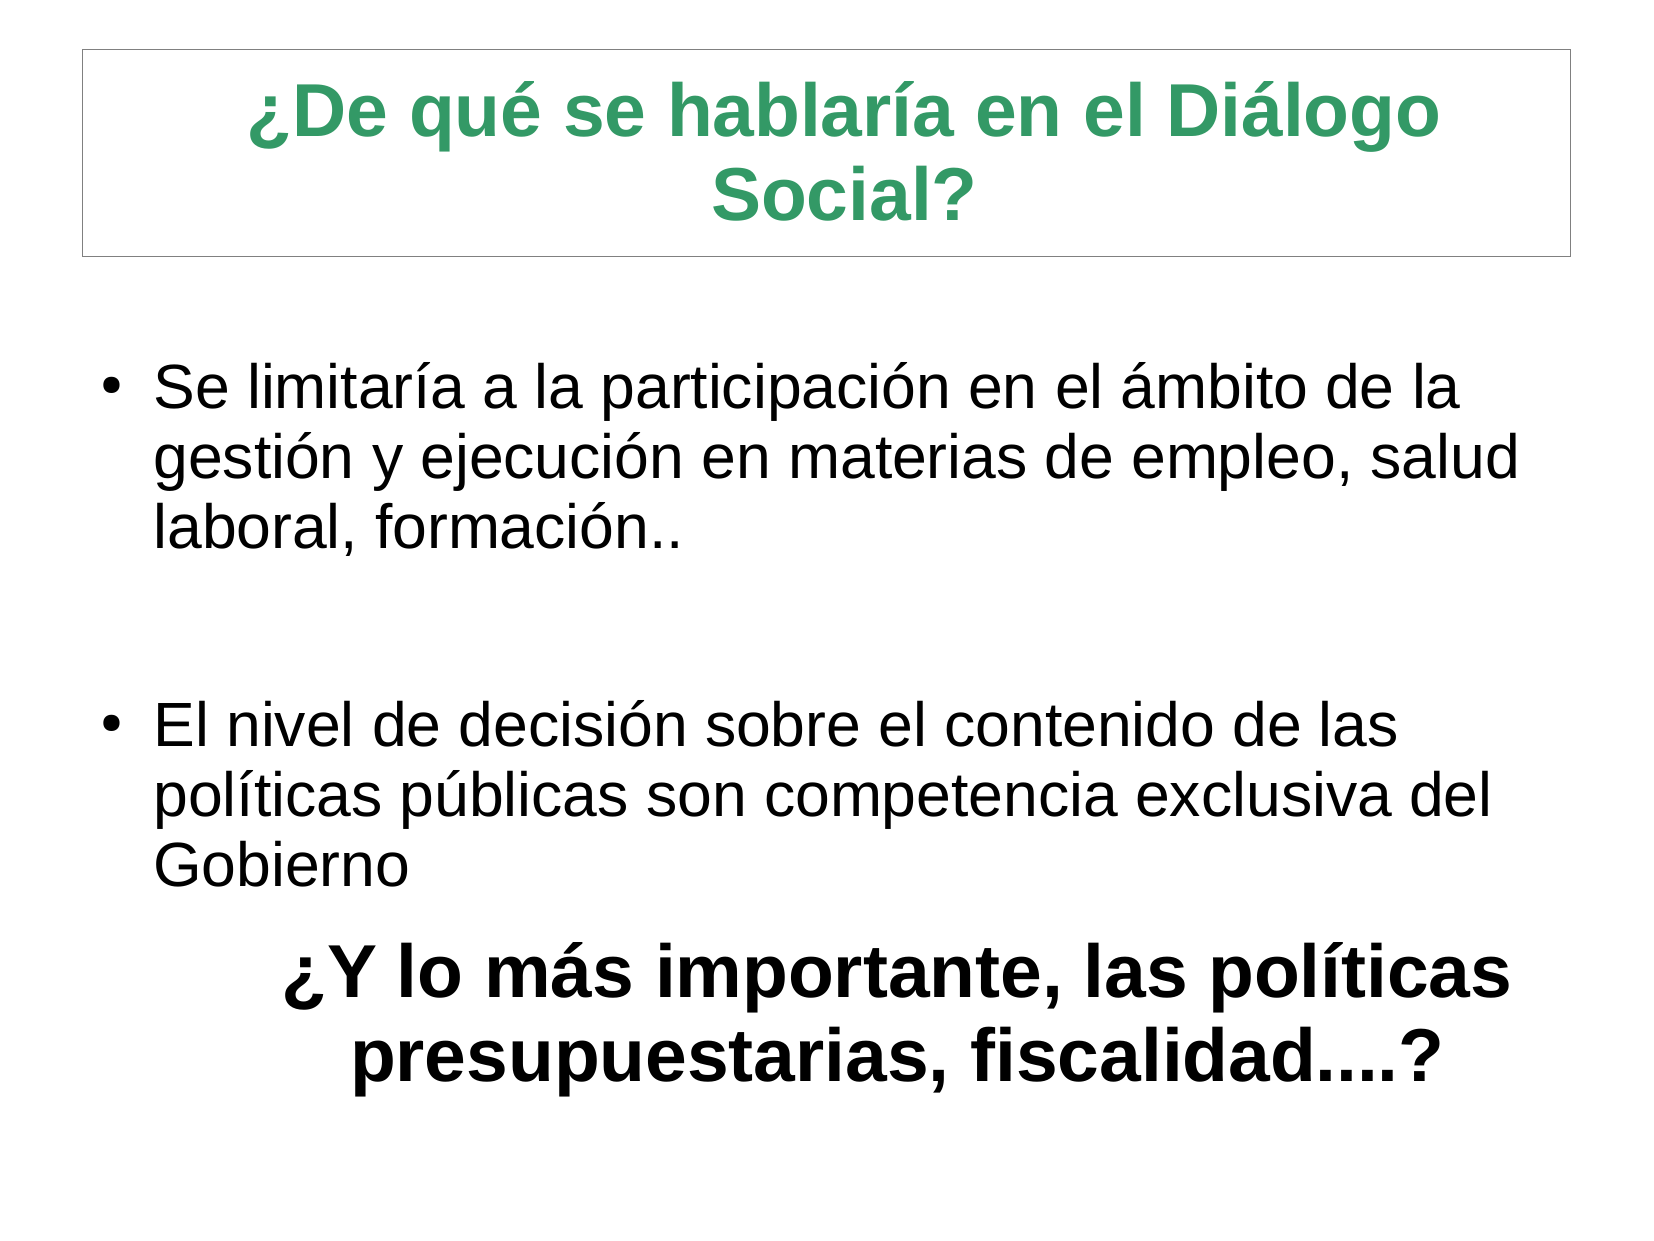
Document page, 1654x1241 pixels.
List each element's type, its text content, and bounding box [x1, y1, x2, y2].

title ¿De qué se hablaría en el Diálogo Social? [82, 49, 1571, 248]
list Se limitaría a la participación en el ámbito de la gestión y ejecución en materias de empleo, salud laboral, formación.. El nivel de decisión sobre el contenido de las políticas públicas son competencia exclusiva del Gobierno ¿Y lo más importante, las políticas presupuestarias, fiscalidad....? [82, 248, 1571, 1099]
